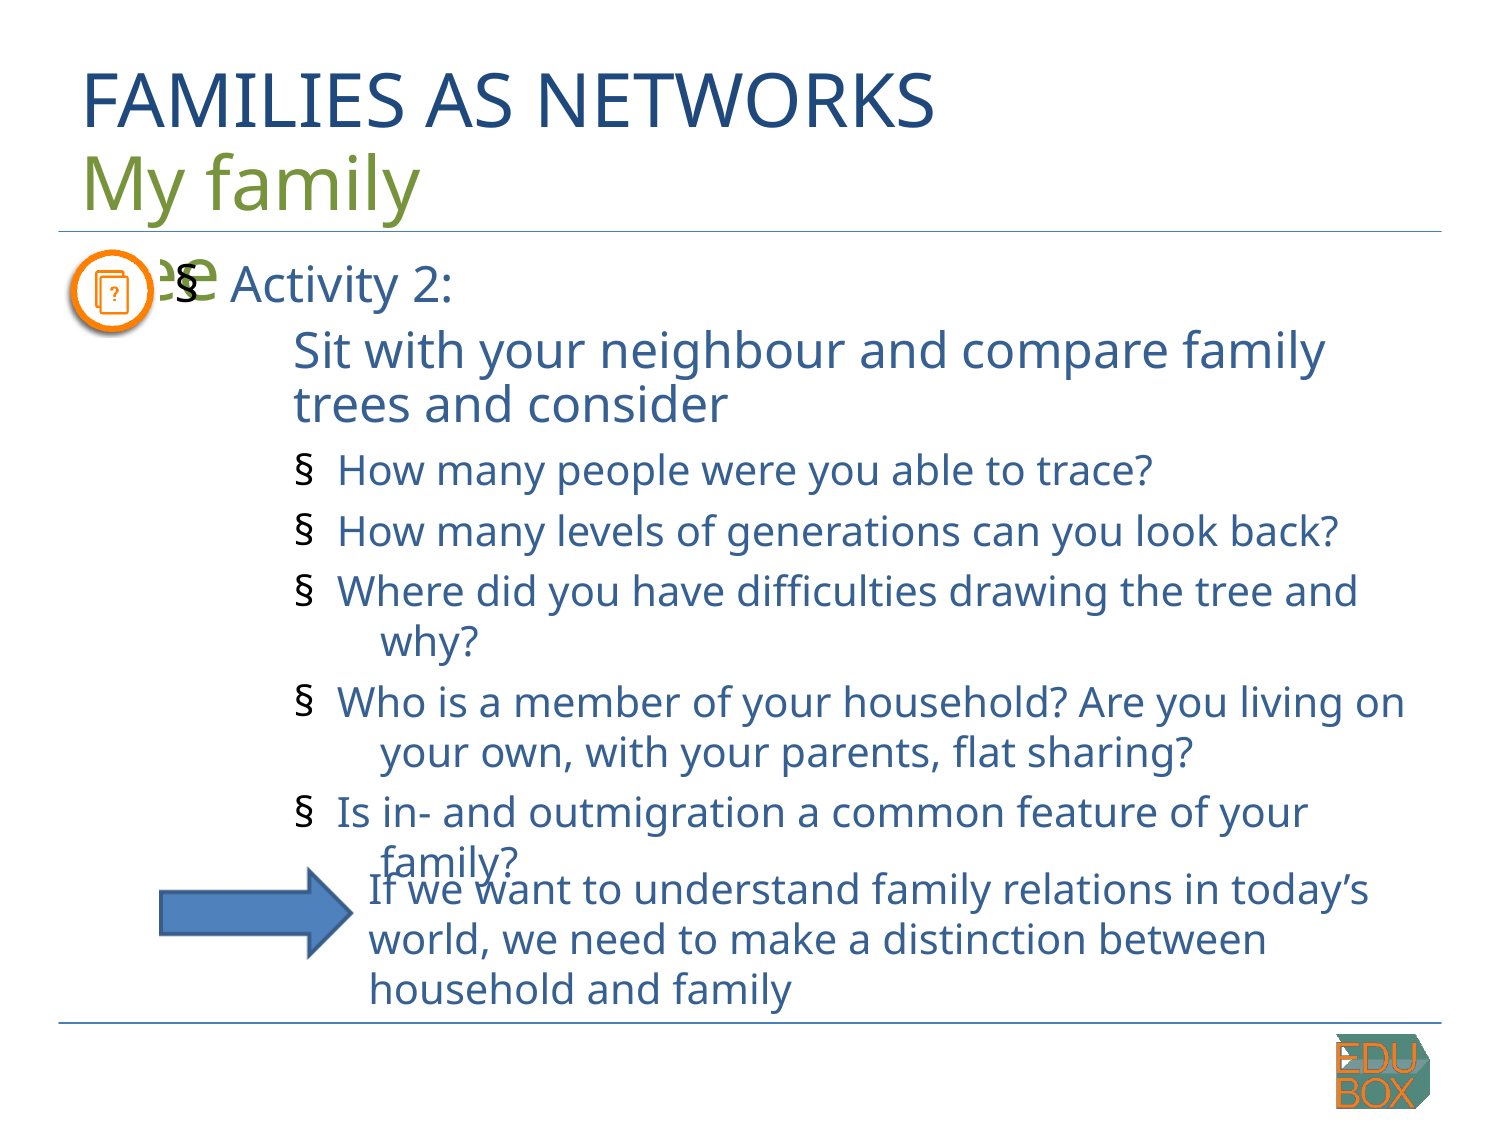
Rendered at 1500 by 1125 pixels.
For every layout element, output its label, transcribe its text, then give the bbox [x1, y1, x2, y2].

picture [1328, 1028, 1437, 1114]
picture [64, 243, 160, 339]
list Activity 2: Sit with your neighbour and compare family trees and consider How many people were you able to trace? How many levels of generations can you look back? Where did you have difficulties drawing the tree and why? Who is a member of your household? Are you living on your own, with your parents, flat sharing? Is in- and outmigration a common feature of your family? [159, 251, 1447, 866]
list My family tree [64, 153, 1040, 247]
picture [159, 866, 353, 960]
text_box If we want to understand family relations in today’s world, we need to make a distinction between household and family [353, 855, 1447, 1020]
title FAMILIES AS NETWORKS [64, 42, 1040, 153]
